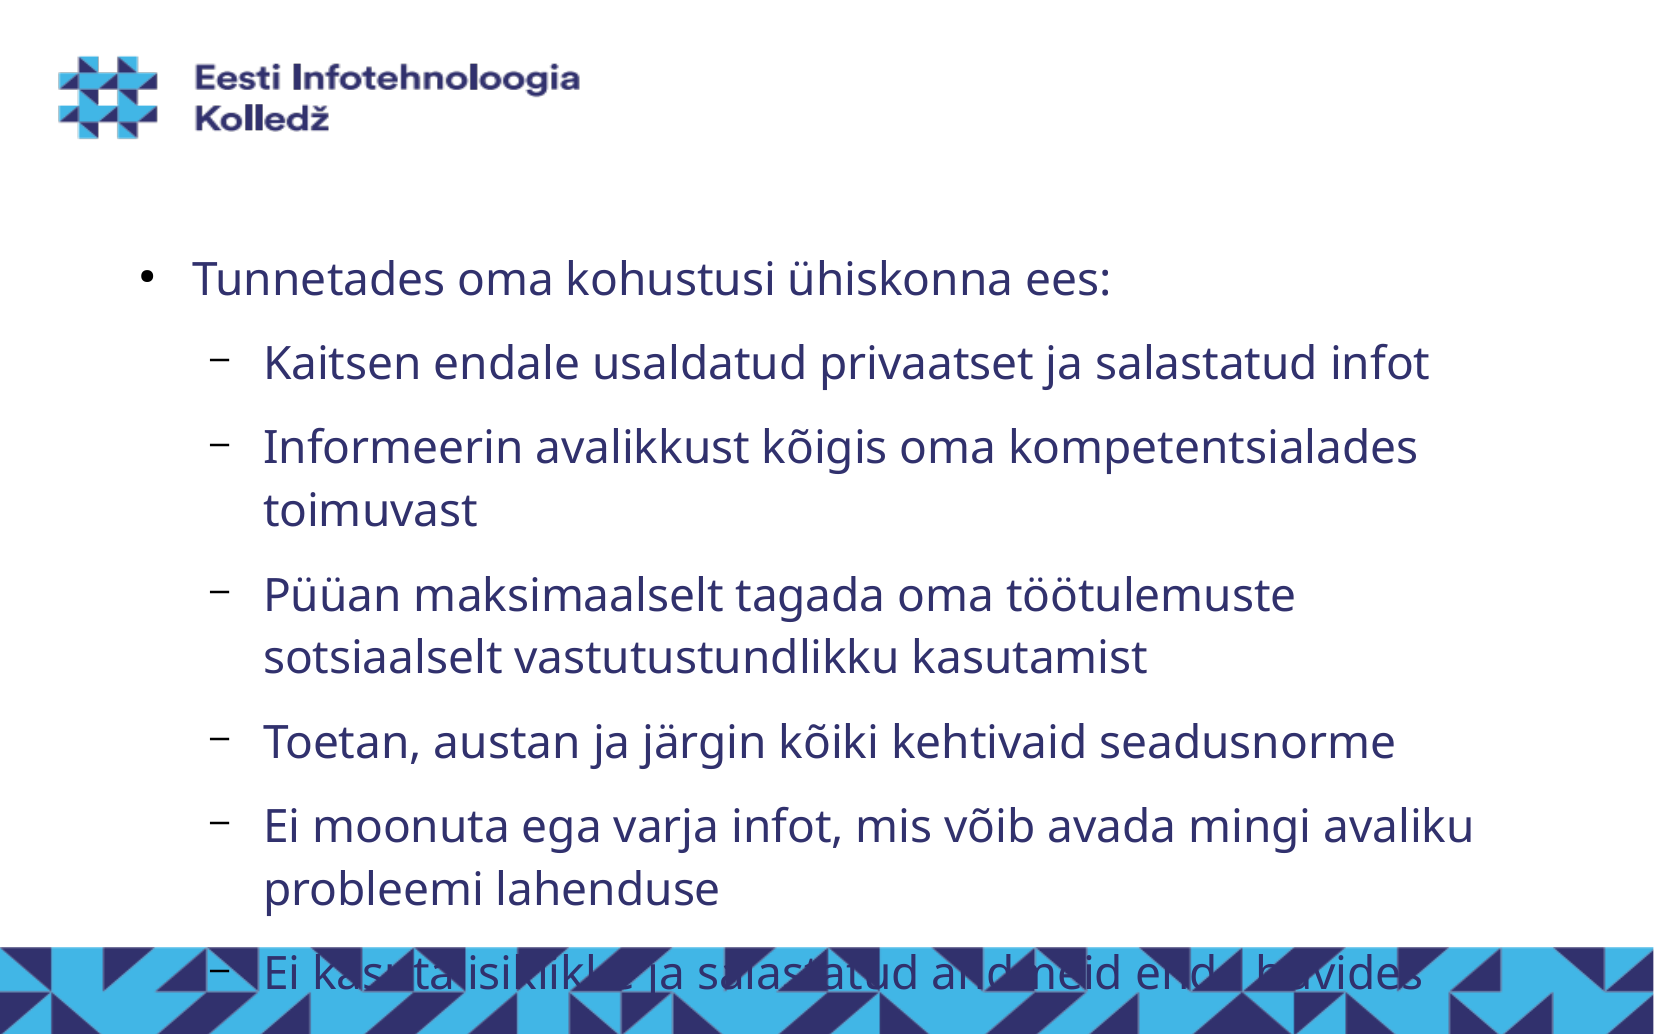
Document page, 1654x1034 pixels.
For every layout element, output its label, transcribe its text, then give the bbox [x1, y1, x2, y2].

title [121, 85, 1534, 245]
list Tunnetades oma kohustusi ühiskonna ees: Kaitsen endale usaldatud privaatset ja salastatud infot Informeerin avalikkust kõigis oma kompetentsialades toimuvast Püüan maksimaalselt tagada oma töötulemuste sotsiaalselt vastutustundlikku kasutamist Toetan, austan ja järgin kõiki kehtivaid seadusnorme Ei moonuta ega varja infot, mis võib avada mingi avaliku probleemi lahenduse Ei kasuta isiklikke ja salastatud andmeid enda huvides [121, 245, 1534, 916]
